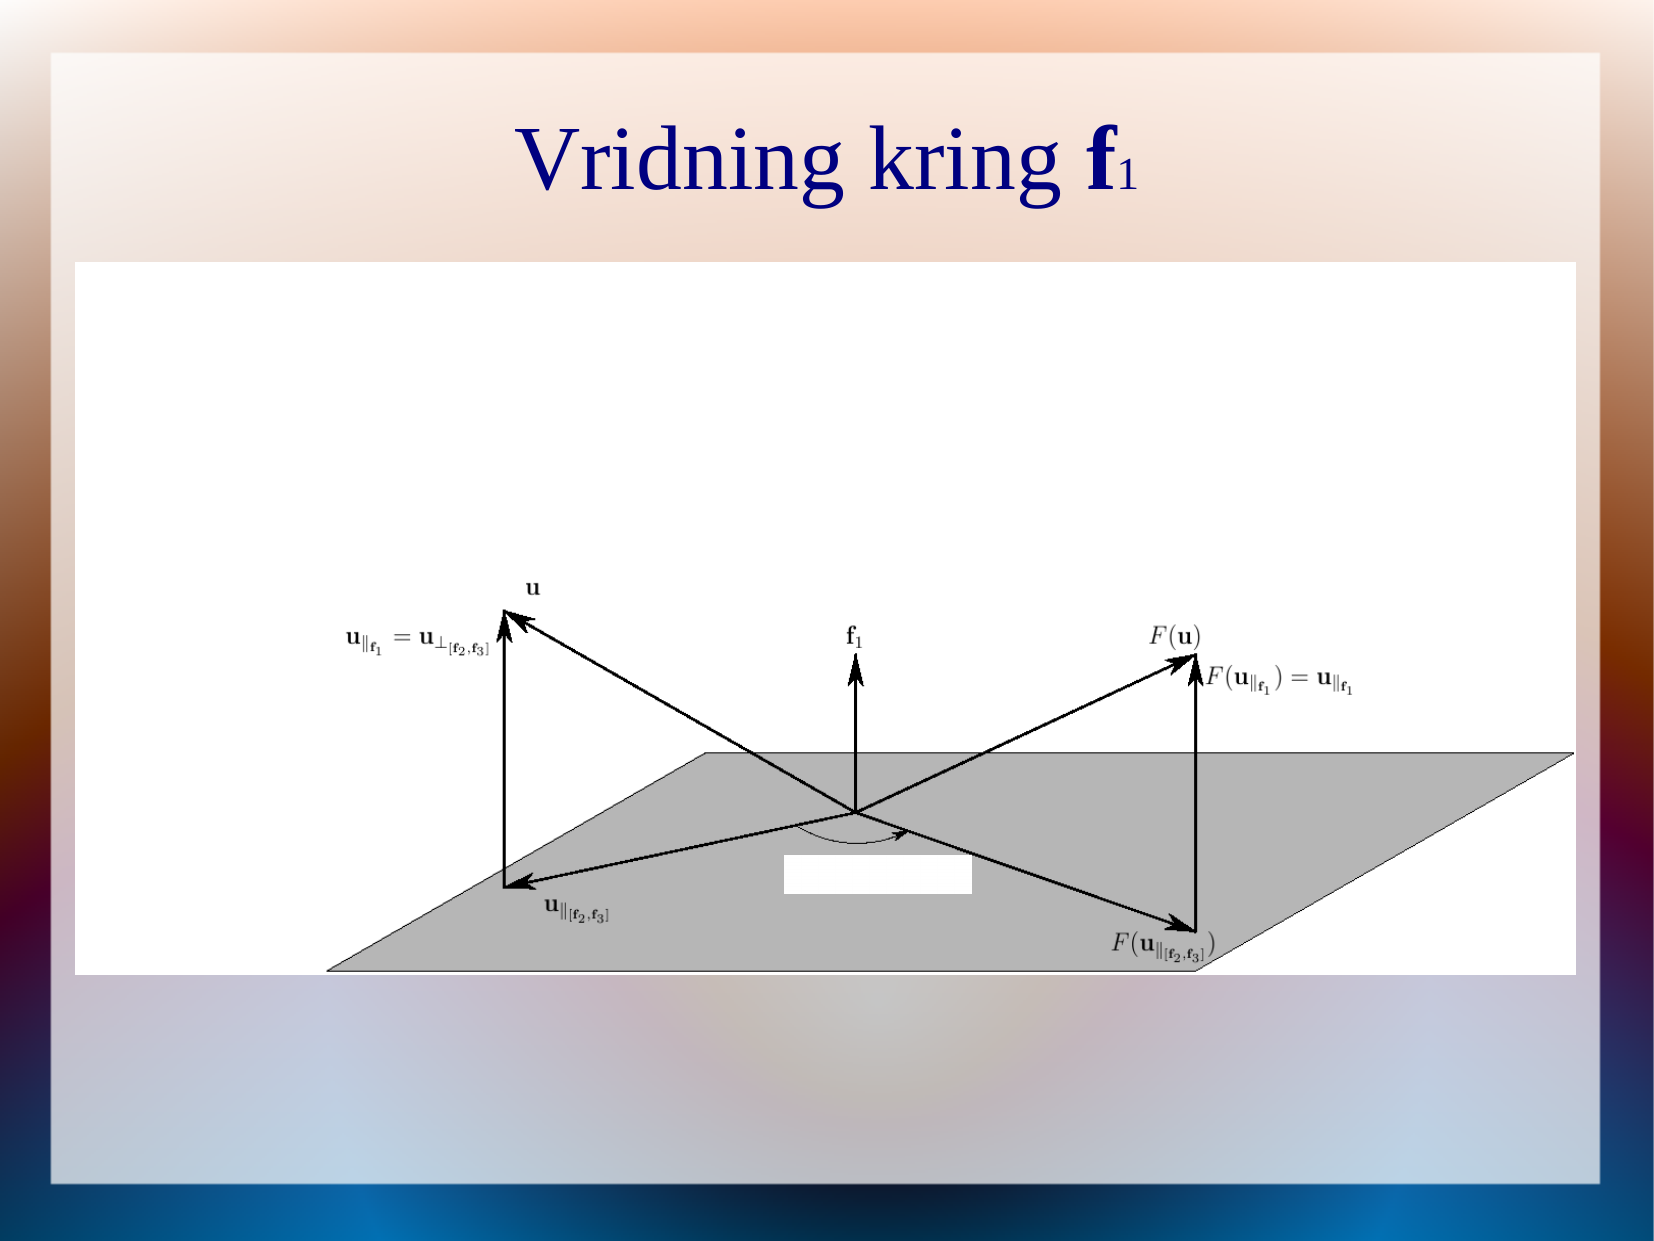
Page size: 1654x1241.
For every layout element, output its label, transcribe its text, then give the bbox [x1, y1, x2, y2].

title Vridning kring f1 [82, 62, 1571, 255]
picture [0, 0, 1654, 1241]
